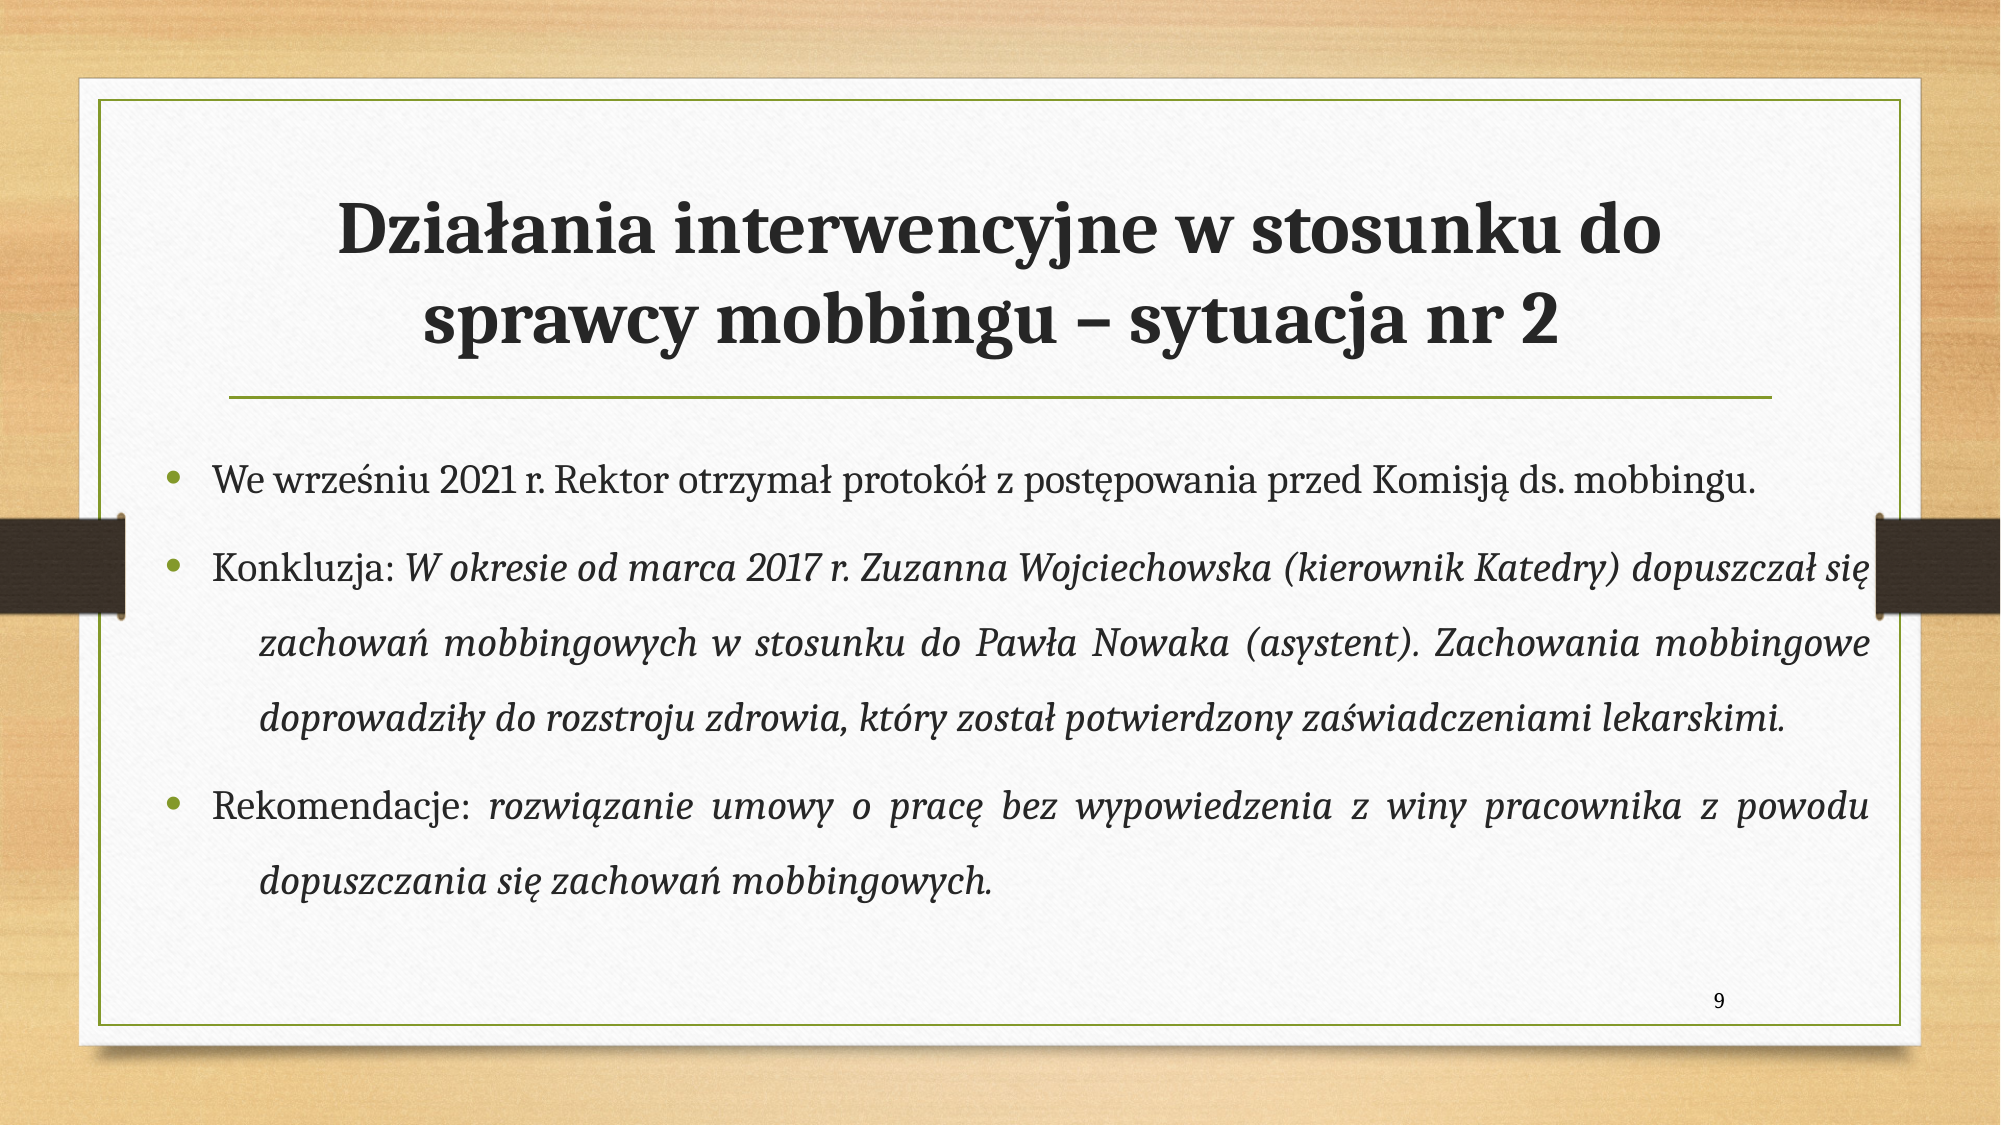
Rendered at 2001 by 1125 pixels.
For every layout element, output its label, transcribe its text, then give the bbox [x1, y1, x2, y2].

title Działania interwencyjne w stosunku do sprawcy mobbingu – sytuacja nr 2 [212, 161, 1788, 376]
text_box [1698, 979, 1788, 1026]
list We wrześniu 2021 r. Rektor otrzymał protokół z postępowania przed Komisją ds. mobbingu. Konkluzja: W okresie od marca 2017 r. Zuzanna Wojciechowska (kierownik Katedry) dopuszczał się zachowań mobbingowych w stosunku do Pawła Nowaka (asystent). Zachowania mobbingowe doprowadziły do rozstroju zdrowia, który został potwierdzony zaświadczeniami lekarskimi. Rekomendacje: rozwiązanie umowy o pracę bez wypowiedzenia z winy pracownika z powodu dopuszczania się zachowań mobbingowych. [150, 419, 1886, 964]
